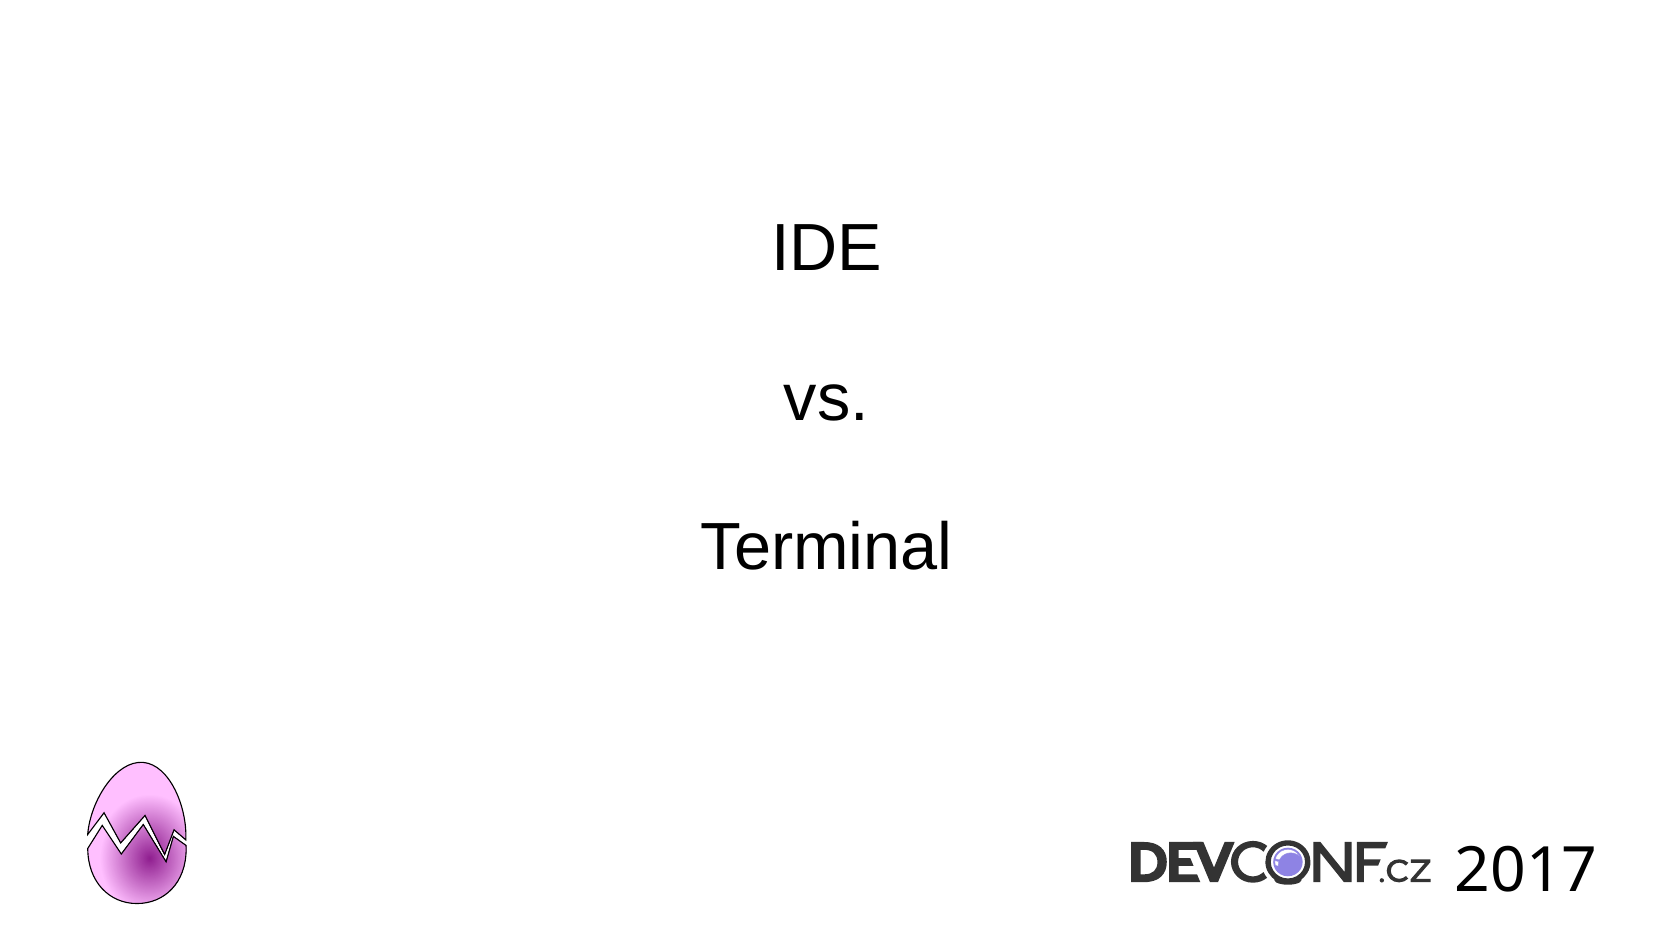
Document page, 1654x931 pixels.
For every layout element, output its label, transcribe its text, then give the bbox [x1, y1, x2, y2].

subtitle IDE vs. Terminal [82, 37, 1571, 758]
